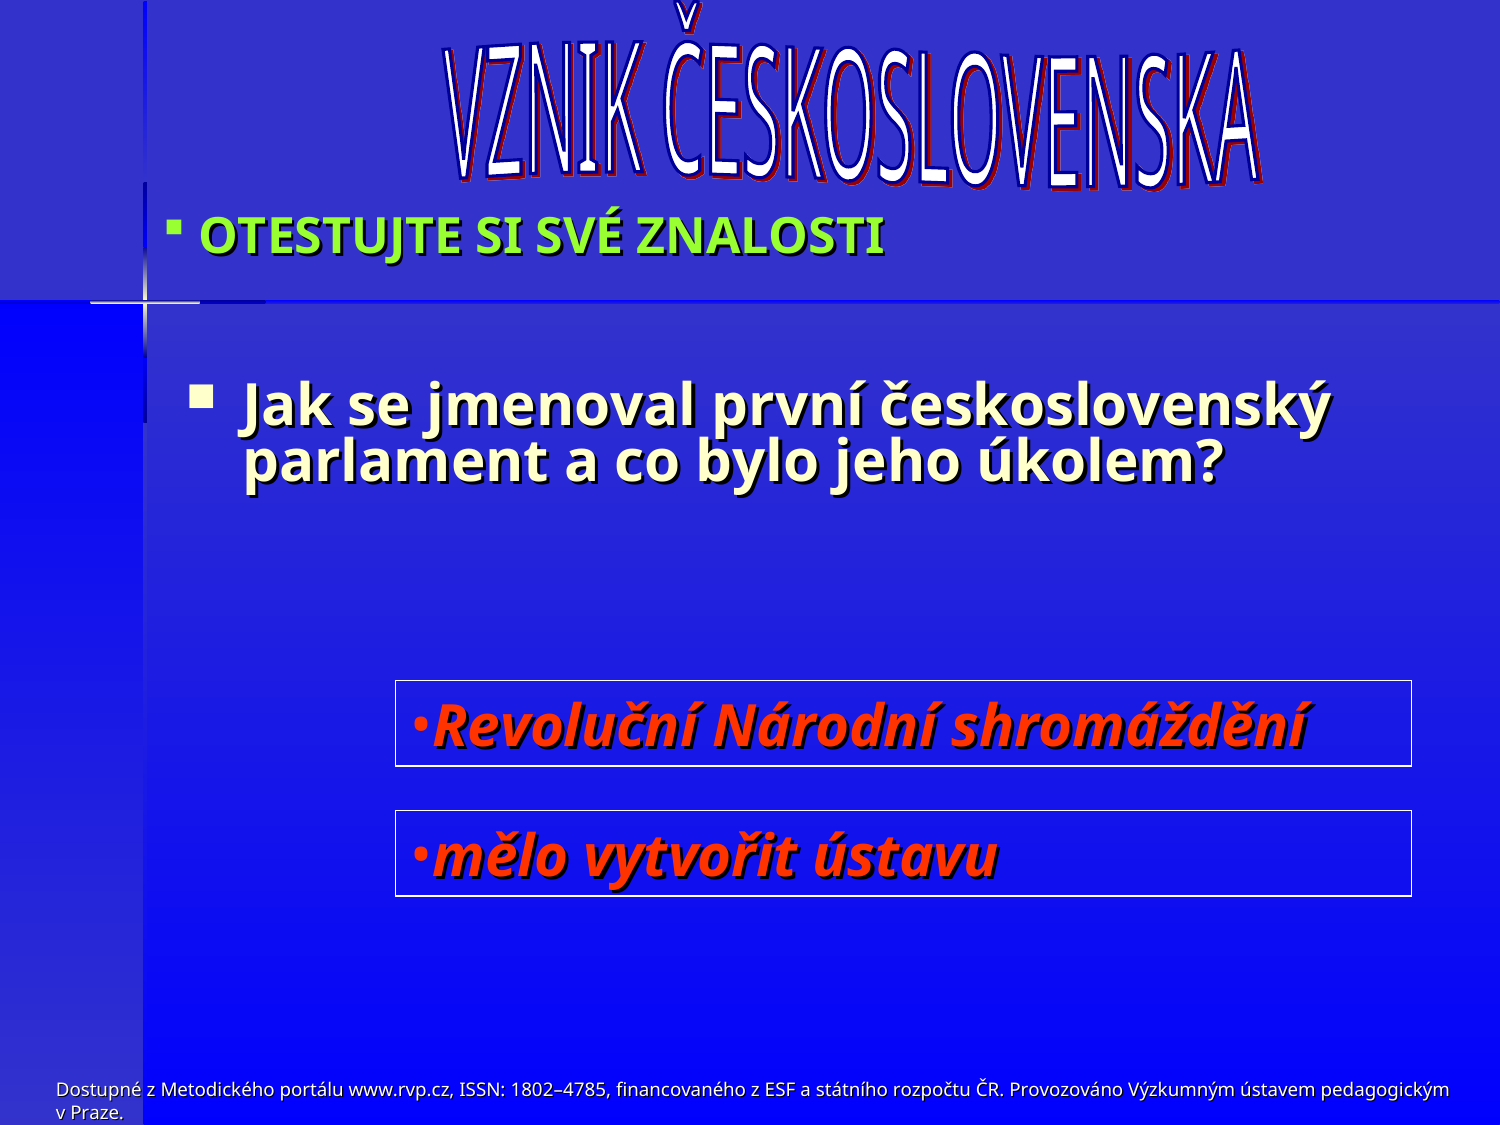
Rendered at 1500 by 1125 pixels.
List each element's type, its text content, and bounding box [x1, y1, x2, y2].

text_box OTESTUJTE SI SVÉ ZNALOSTI [147, 196, 987, 272]
text_box VZNIK ČESKOSLOVENSKA [674, 0, 699, 31]
text_box VZNIK ČESKOSLOVENSKA [919, 51, 948, 183]
text_box VZNIK ČESKOSLOVENSKA [1001, 55, 1043, 186]
text_box VZNIK ČESKOSLOVENSKA [1178, 50, 1259, 185]
text_box VZNIK ČESKOSLOVENSKA [578, 42, 597, 173]
text_box VZNIK ČESKOSLOVENSKA [486, 44, 522, 177]
text_box VZNIK ČESKOSLOVENSKA [606, 41, 643, 173]
list Jak se jmenoval první československý parlament a co bylo jeho úkolem? [171, 373, 1471, 752]
text_box VZNIK ČESKOSLOVENSKA [825, 47, 872, 182]
text_box VZNIK ČESKOSLOVENSKA [1049, 56, 1077, 187]
text_box Dostupné z Metodického portálu www.rvp.cz, ISSN: 1802–4785, financovaného z ESF a státního rozpočtu ČR. Provozováno Výzkumným ústavem pedagogickým v Praze. [41, 1070, 1471, 1125]
text_box VZNIK ČESKOSLOVENSKA [710, 44, 739, 176]
text_box VZNIK ČESKOSLOVENSKA [530, 42, 570, 174]
text_box VZNIK ČESKOSLOVENSKA [878, 49, 910, 183]
text_box VZNIK ČESKOSLOVENSKA [442, 46, 485, 179]
text_box mělo vytvořit ústavu [395, 810, 1412, 897]
text_box VZNIK ČESKOSLOVENSKA [1137, 54, 1169, 188]
text_box Revoluční Národní shromáždění [395, 680, 1412, 767]
text_box VZNIK ČESKOSLOVENSKA [664, 41, 702, 176]
text_box VZNIK ČESKOSLOVENSKA [745, 44, 777, 178]
text_box VZNIK ČESKOSLOVENSKA [786, 46, 823, 179]
text_box VZNIK ČESKOSLOVENSKA [952, 52, 998, 186]
text_box VZNIK ČESKOSLOVENSKA [1087, 56, 1127, 187]
